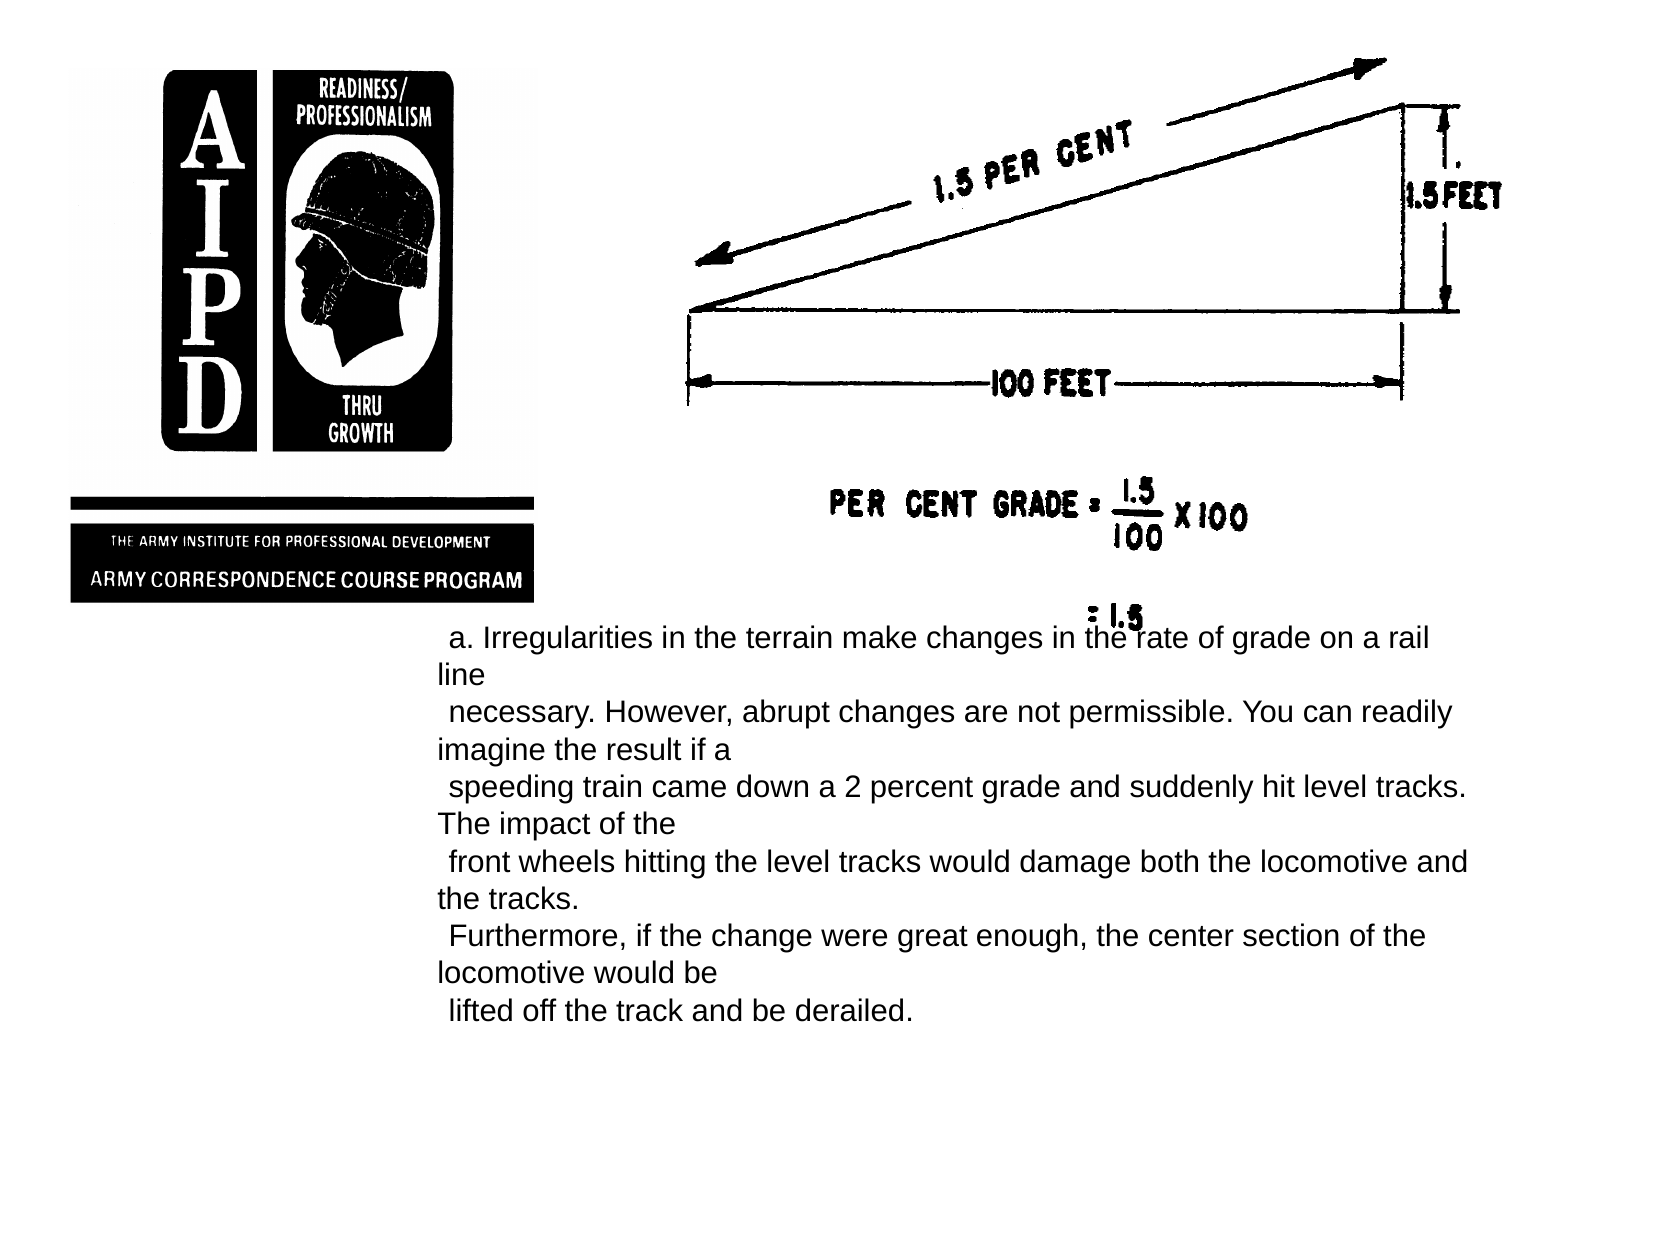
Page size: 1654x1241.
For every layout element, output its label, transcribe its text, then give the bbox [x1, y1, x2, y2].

picture [68, 68, 538, 607]
picture [679, 50, 1507, 641]
text_box a. Irregularities in the terrain make changes in the rate of grade on a rail line necessary. However, abrupt changes are not permissible. You can readily imagine the result if a speeding train came down a 2 percent grade and suddenly hit level tracks. The impact of the front wheels hitting the level tracks would damage both the locomotive and the tracks. Furthermore, if the change were great enough, the center section of the locomotive would be lifted off the track and be derailed. [422, 609, 1489, 1036]
